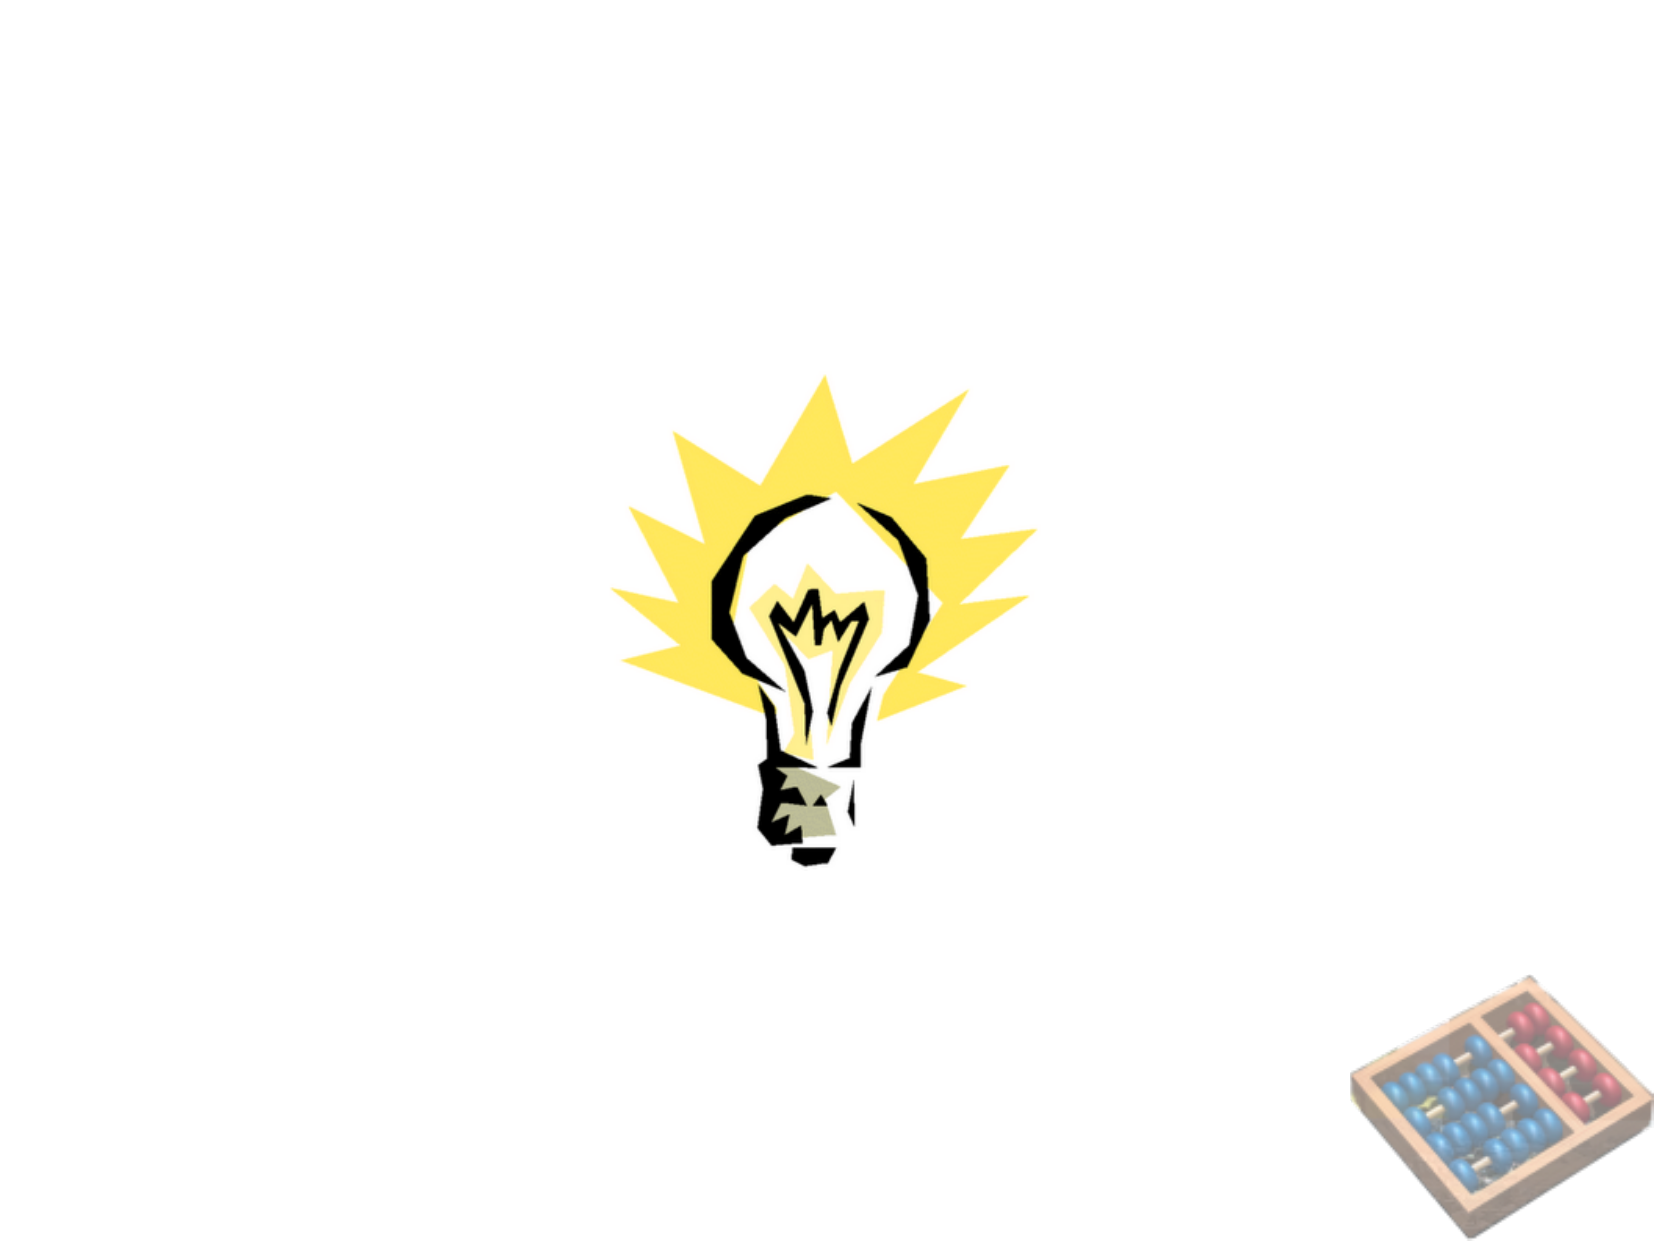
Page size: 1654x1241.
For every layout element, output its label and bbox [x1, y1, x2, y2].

picture [609, 370, 1044, 871]
